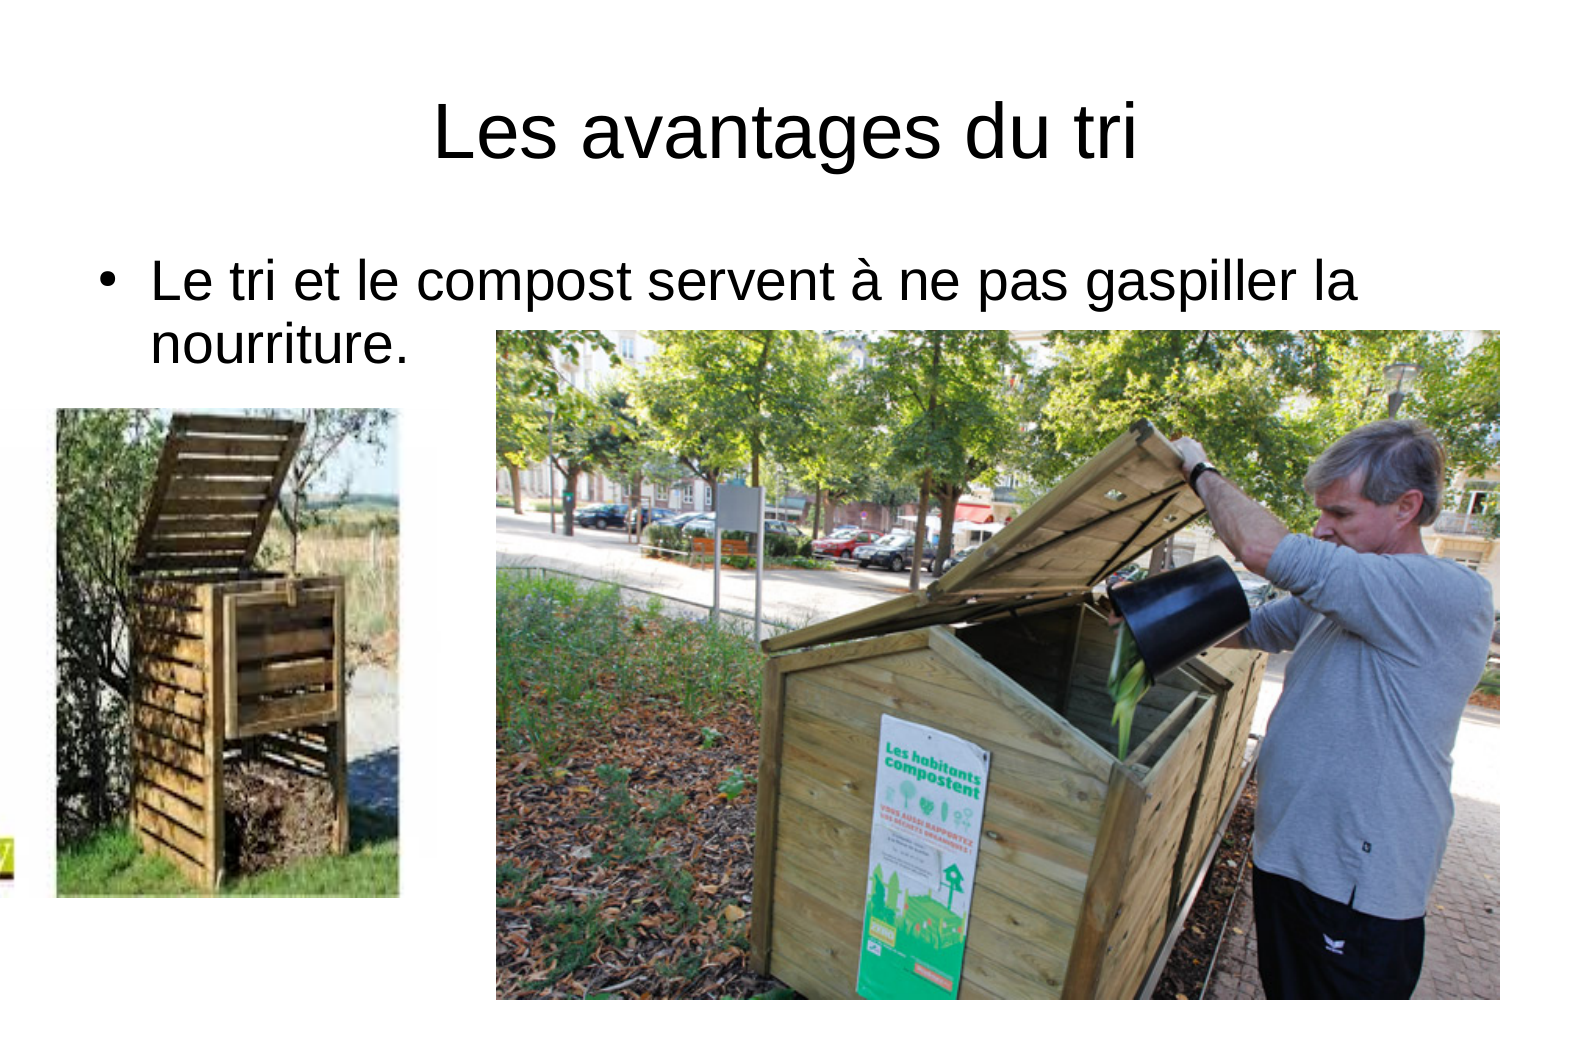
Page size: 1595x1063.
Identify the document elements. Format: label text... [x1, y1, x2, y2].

list Le tri et le compost servent à ne pas gaspiller la nourriture. [79, 248, 1515, 951]
title Les avantages du tri [79, 42, 1515, 220]
picture [496, 330, 1500, 1000]
picture [0, 408, 449, 898]
